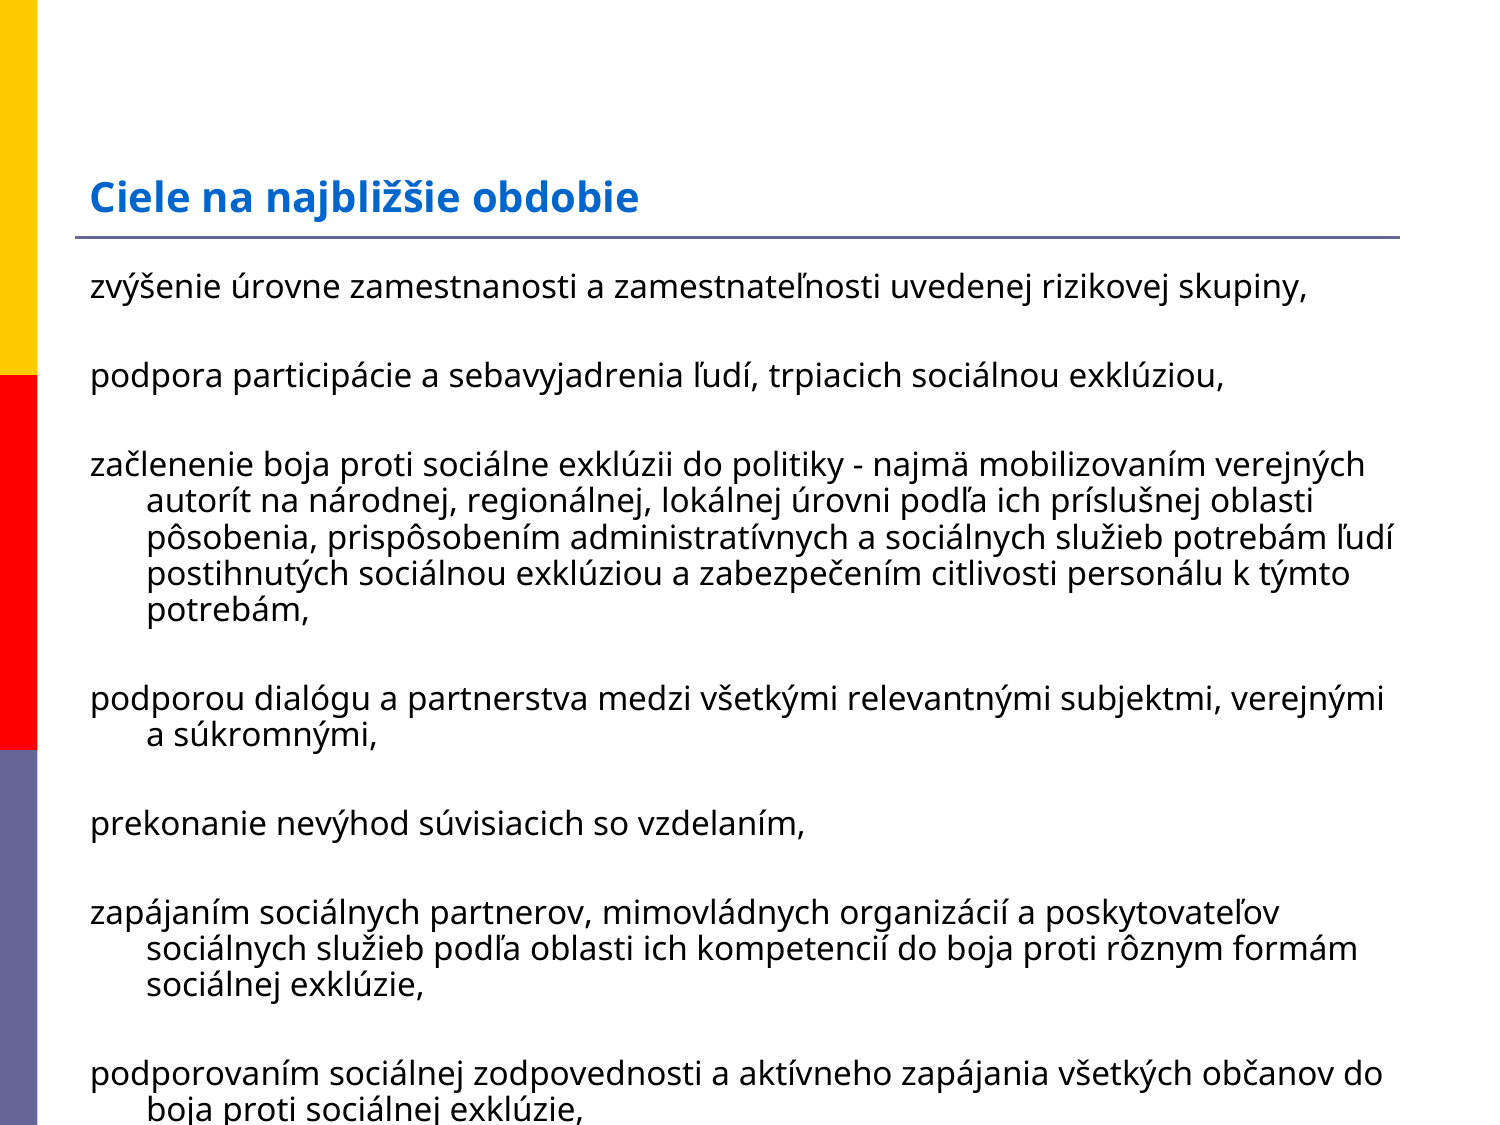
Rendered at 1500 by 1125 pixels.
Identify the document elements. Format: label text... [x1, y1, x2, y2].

list zvýšenie úrovne zamestnanosti a zamestnateľnosti uvedenej rizikovej skupiny, podpora participácie a sebavyjadrenia ľudí, trpiacich sociálnou exklúziou, začlenenie boja proti sociálne exklúzii do politiky - najmä mobilizovaním verejných autorít na národnej, regionálnej, lokálnej úrovni podľa ich príslušnej oblasti pôsobenia, prispôsobením administratívnych a sociálnych služieb potrebám ľudí postihnutých sociálnou exklúziou a zabezpečením citlivosti personálu k týmto potrebám, podporou dialógu a partnerstva medzi všetkými relevantnými subjektmi, verejnými a súkromnými, prekonanie nevýhod súvisiacich so vzdelaním, zapájaním sociálnych partnerov, mimovládnych organizácií a poskytovateľov sociálnych služieb podľa oblasti ich kompetencií do boja proti rôznym formám sociálnej exklúzie, podporovaním sociálnej zodpovednosti a aktívneho zapájania všetkých občanov do boja proti sociálnej exklúzie, [75, 262, 1426, 1125]
title Ciele na najbližšie obdobie [75, 45, 1426, 233]
